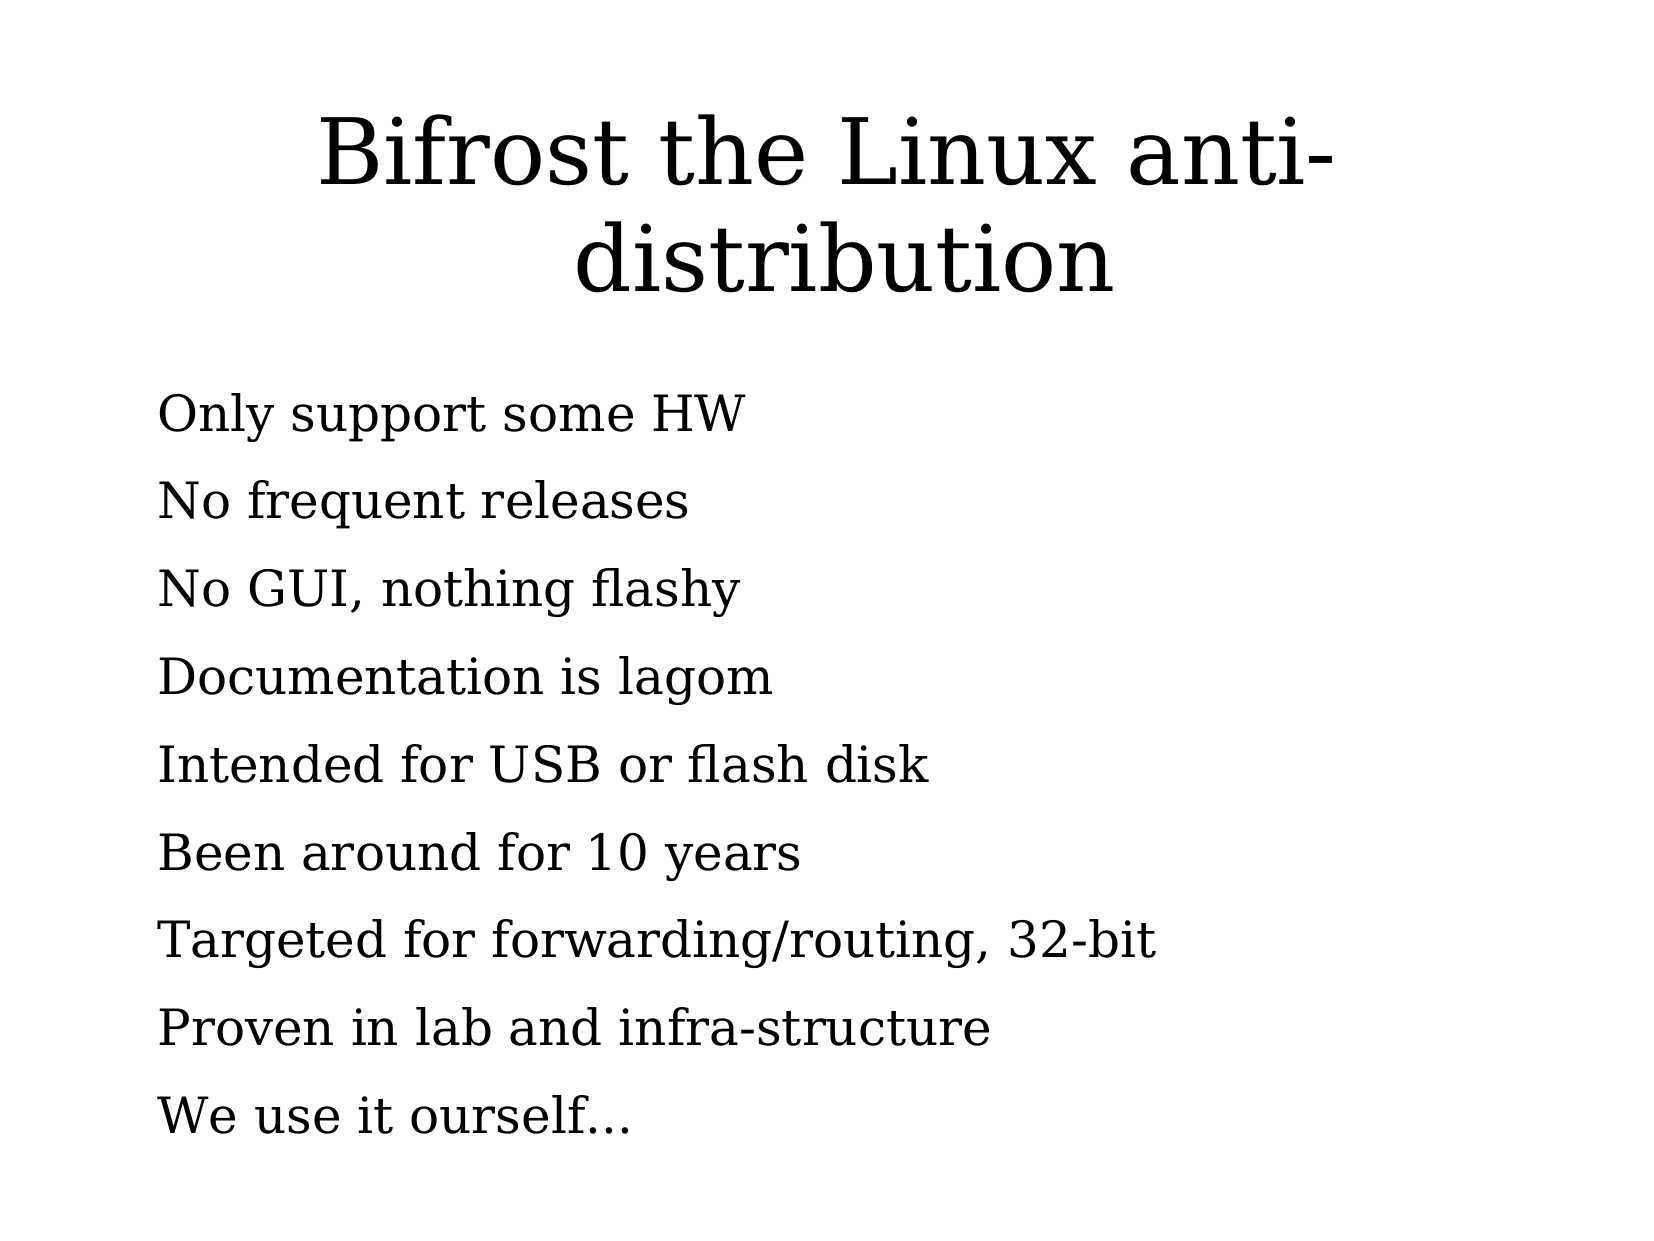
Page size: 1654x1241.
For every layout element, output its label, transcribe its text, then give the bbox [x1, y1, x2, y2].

title Bifrost the Linux anti-distribution [121, 99, 1534, 314]
list Only support some HW No frequent releases No GUI, nothing flashy Documentation is lagom Intended for USB or flash disk Been around for 10 years Targeted for forwarding/routing, 32-bit Proven in lab and infra-structure We use it ourself... [139, 296, 1552, 1190]
